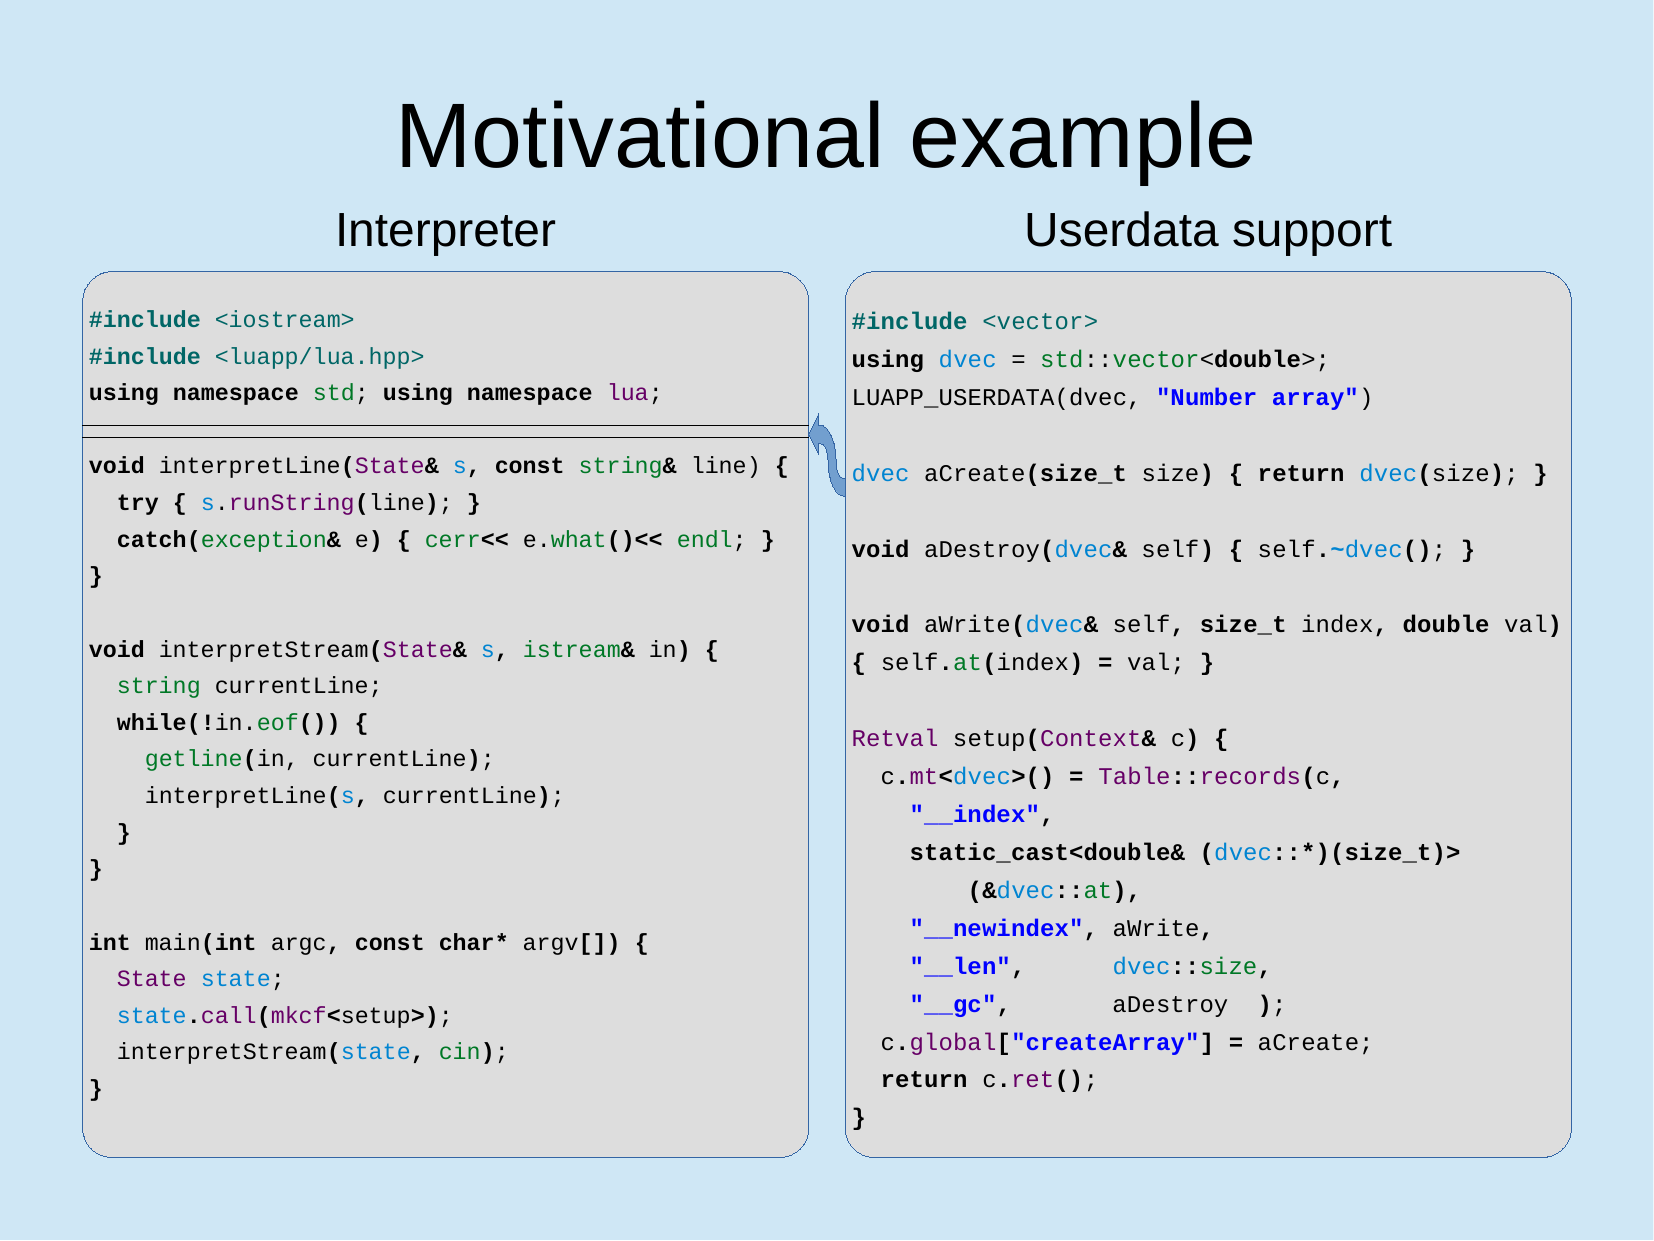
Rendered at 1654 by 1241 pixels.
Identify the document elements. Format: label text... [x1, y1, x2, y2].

title Motivational example [82, 82, 1571, 189]
list #include <iostream> #include <luapp/lua.hpp> using namespace std; using namespace lua; void interpretLine(State& s, const string& line) { try { s.runString(line); } catch(exception& e) { cerr<< e.what()<< endl; } } void interpretStream(State& s, istream& in) { string currentLine; while(!in.eof()) { getline(in, currentLine); interpretLine(s, currentLine); } } int main(int argc, const char* argv[]) { State state; state.call(mkcf<setup>); interpretStream(state, cin); } [82, 271, 809, 425]
list #include <vector> using dvec = std::vector<double>; LUAPP_USERDATA(dvec, "Number array") dvec aCreate(size_t size) { return dvec(size); } void aDestroy(dvec& self) { self.~dvec(); } void aWrite(dvec& self, size_t index, double val) { self.at(index) = val; } Retval setup(Context& c) { c.mt<dvec>() = Table::records(c, "__index", static_cast<double& (dvec::*)(size_t)> (&dvec::at), "__newindex", aWrite, "__len", dvec::size, "__gc", aDestroy ); c.global["createArray"] = aCreate; return c.ret(); } [845, 271, 1572, 1158]
list Userdata support [845, 202, 1572, 257]
list #include <iostream> #include <luapp/lua.hpp> using namespace std; using namespace lua; void interpretLine(State& s, const string& line) { try { s.runString(line); } catch(exception& e) { cerr<< e.what()<< endl; } } void interpretStream(State& s, istream& in) { string currentLine; while(!in.eof()) { getline(in, currentLine); interpretLine(s, currentLine); } } int main(int argc, const char* argv[]) { State state; state.call(mkcf<setup>); interpretStream(state, cin); } [82, 438, 809, 1158]
list Interpreter [82, 202, 809, 257]
text_box [808, 413, 846, 497]
